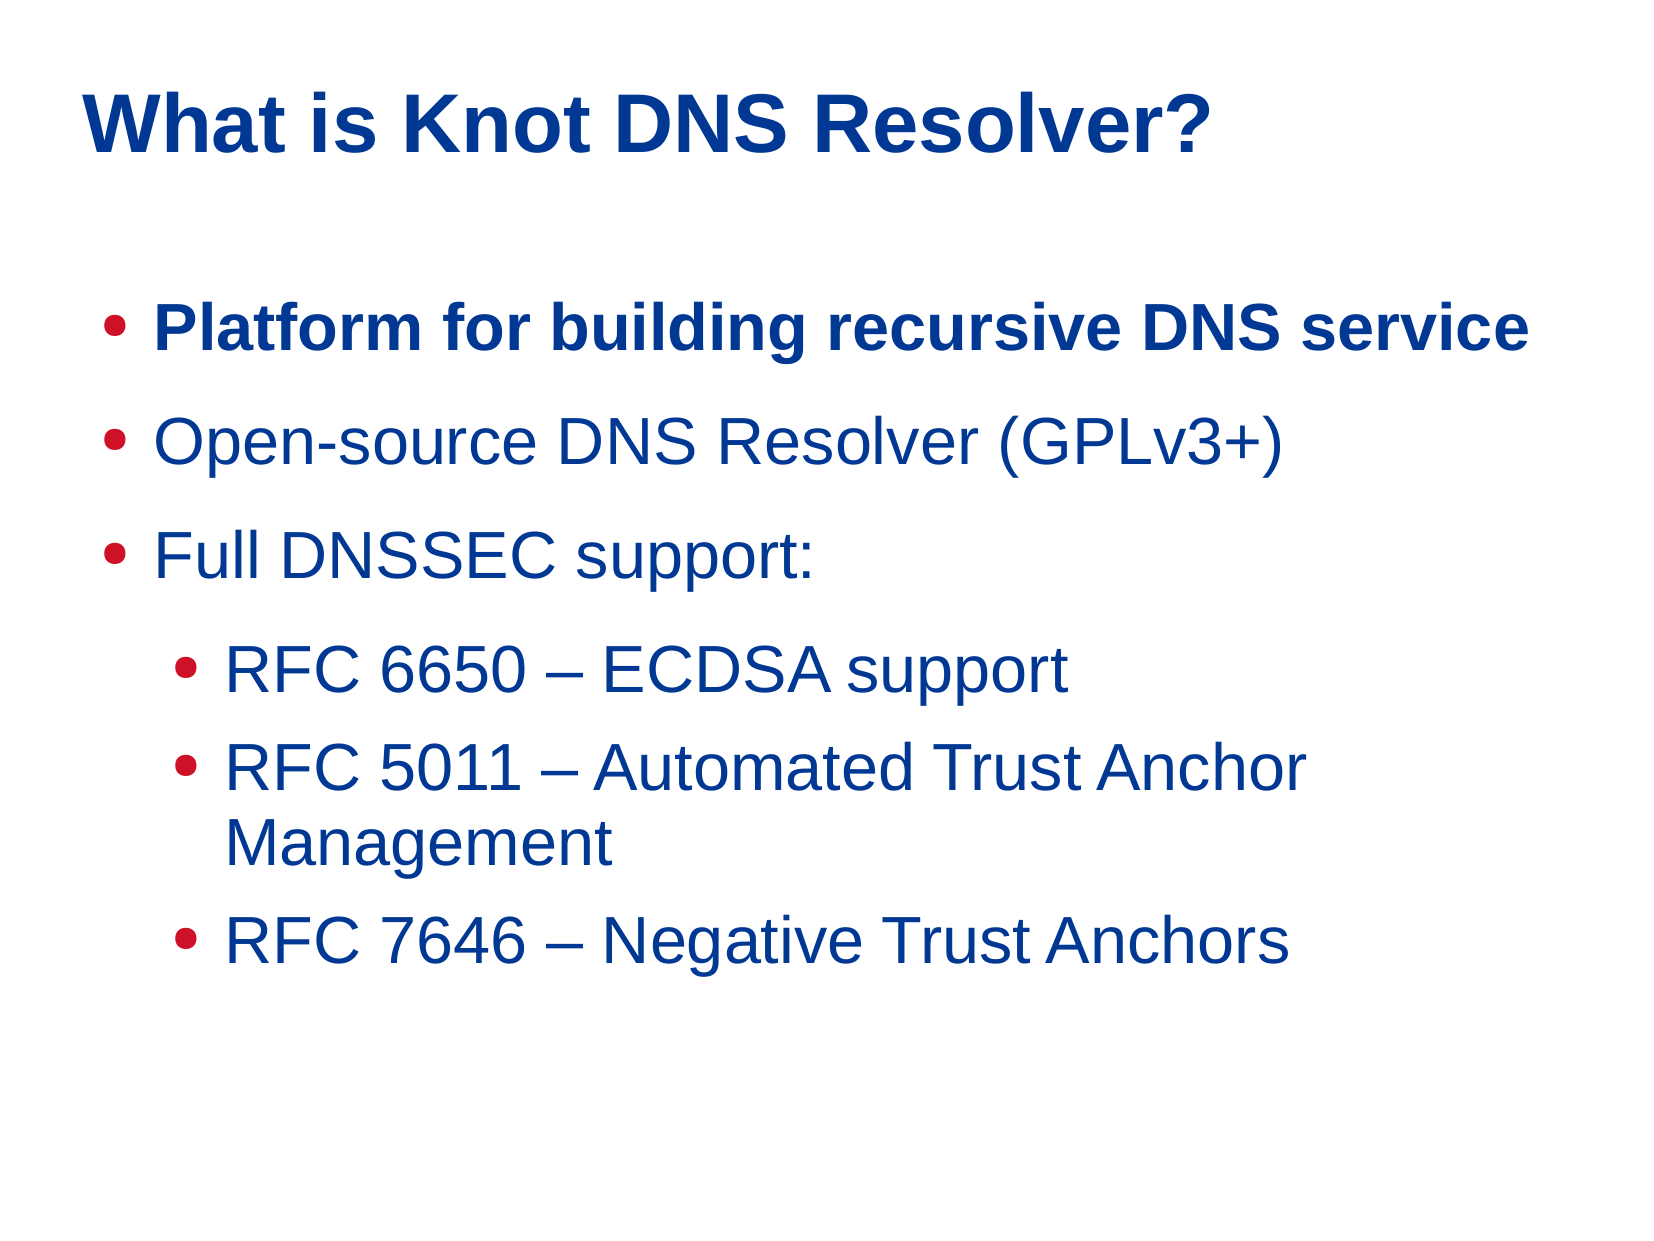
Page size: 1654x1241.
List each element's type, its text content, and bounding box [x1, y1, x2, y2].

title What is Knot DNS Resolver? [82, 70, 1571, 178]
list Platform for building recursive DNS service Open-source DNS Resolver (GPLv3+) Full DNSSEC support: RFC 6650 – ECDSA support RFC 5011 – Automated Trust Anchor Management RFC 7646 – Negative Trust Anchors [82, 290, 1571, 1109]
